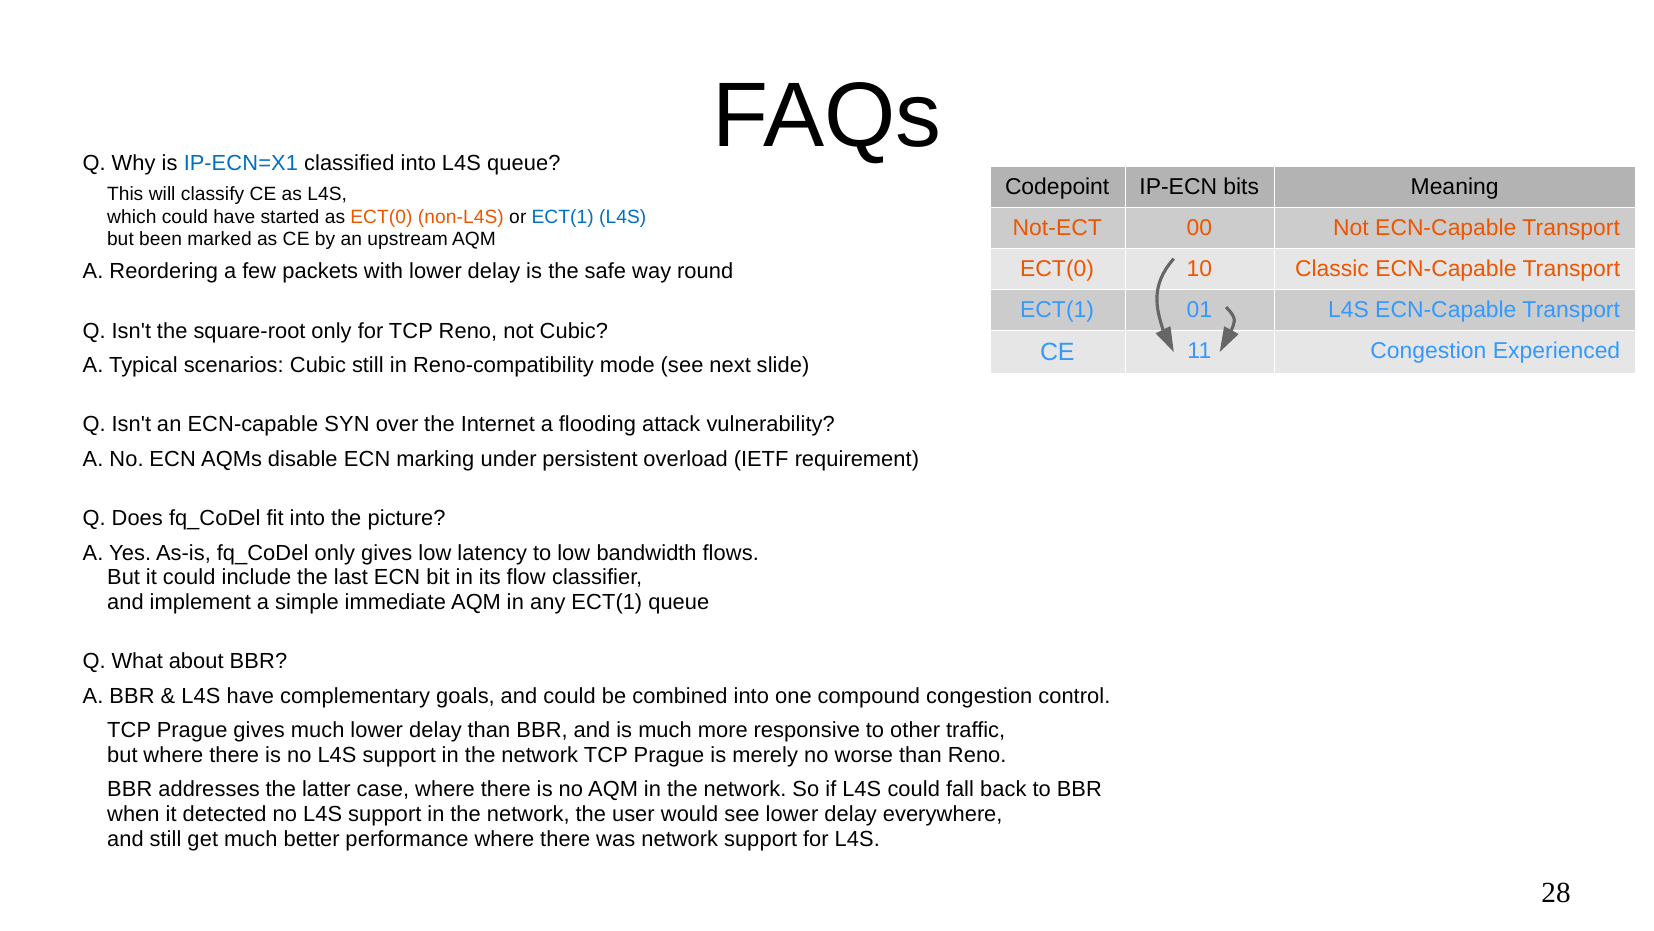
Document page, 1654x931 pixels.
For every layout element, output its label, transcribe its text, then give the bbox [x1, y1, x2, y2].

table_cell Not-ECT [991, 208, 1125, 248]
table_cell 01 [1159, 290, 1274, 330]
table_header Meaning [1275, 167, 1635, 207]
table_cell Not ECN-Capable Transport [1275, 208, 1635, 248]
table_cell 01 [1126, 290, 1161, 330]
table_cell Congestion Experienced [1275, 331, 1635, 373]
title FAQs [82, 37, 1571, 150]
table_cell ECT(1) [991, 290, 1125, 330]
list Q. Why is IP-ECN=X1 classified into L4S queue? This will classify CE as L4S, which could have started as ECT(0) (non-L4S) or ECT(1) (L4S) but been marked as CE by an upstream AQM A. Reordering a few packets with lower delay is the safe way round Q. Isn't the square-root only for TCP Reno, not Cubic? A. Typical scenarios: Cubic still in Reno-compatibility mode (see next slide) Q. Isn't an ECN-capable SYN over the Internet a flooding attack vulnerability? A. No. ECN AQMs disable ECN marking under persistent overload (IETF requirement) Q. Does fq_CoDel fit into the picture? A. Yes. As-is, fq_CoDel only gives low latency to low bandwidth flows. But it could include the last ECN bit in its flow classifier, and implement a simple immediate AQM in any ECT(1) queue Q. What about BBR? A. BBR & L4S have complementary goals, and could be combined into one compound congestion control. TCP Prague gives much lower delay than BBR, and is much more responsive to other traffic, but where there is no L4S support in the network TCP Prague is merely no worse than Reno. BBR addresses the latter case, where there is no AQM in the network. So if L4S could fall back to BBR when it detected no L4S support in the network, the user would see lower delay everywhere, and still get much better performance where there was network support for L4S. [82, 150, 1571, 863]
table_cell 11 [1126, 331, 1274, 373]
table_cell ECT(0) [991, 249, 1125, 289]
table_cell L4S ECN-Capable Transport [1275, 290, 1635, 330]
table_cell 00 [1126, 208, 1274, 248]
table_cell CE [991, 331, 1125, 373]
table_header Codepoint [991, 167, 1125, 207]
table_cell Classic ECN-Capable Transport [1275, 249, 1635, 289]
table_cell 10 [1126, 249, 1274, 289]
table_header IP-ECN bits [1126, 167, 1274, 207]
